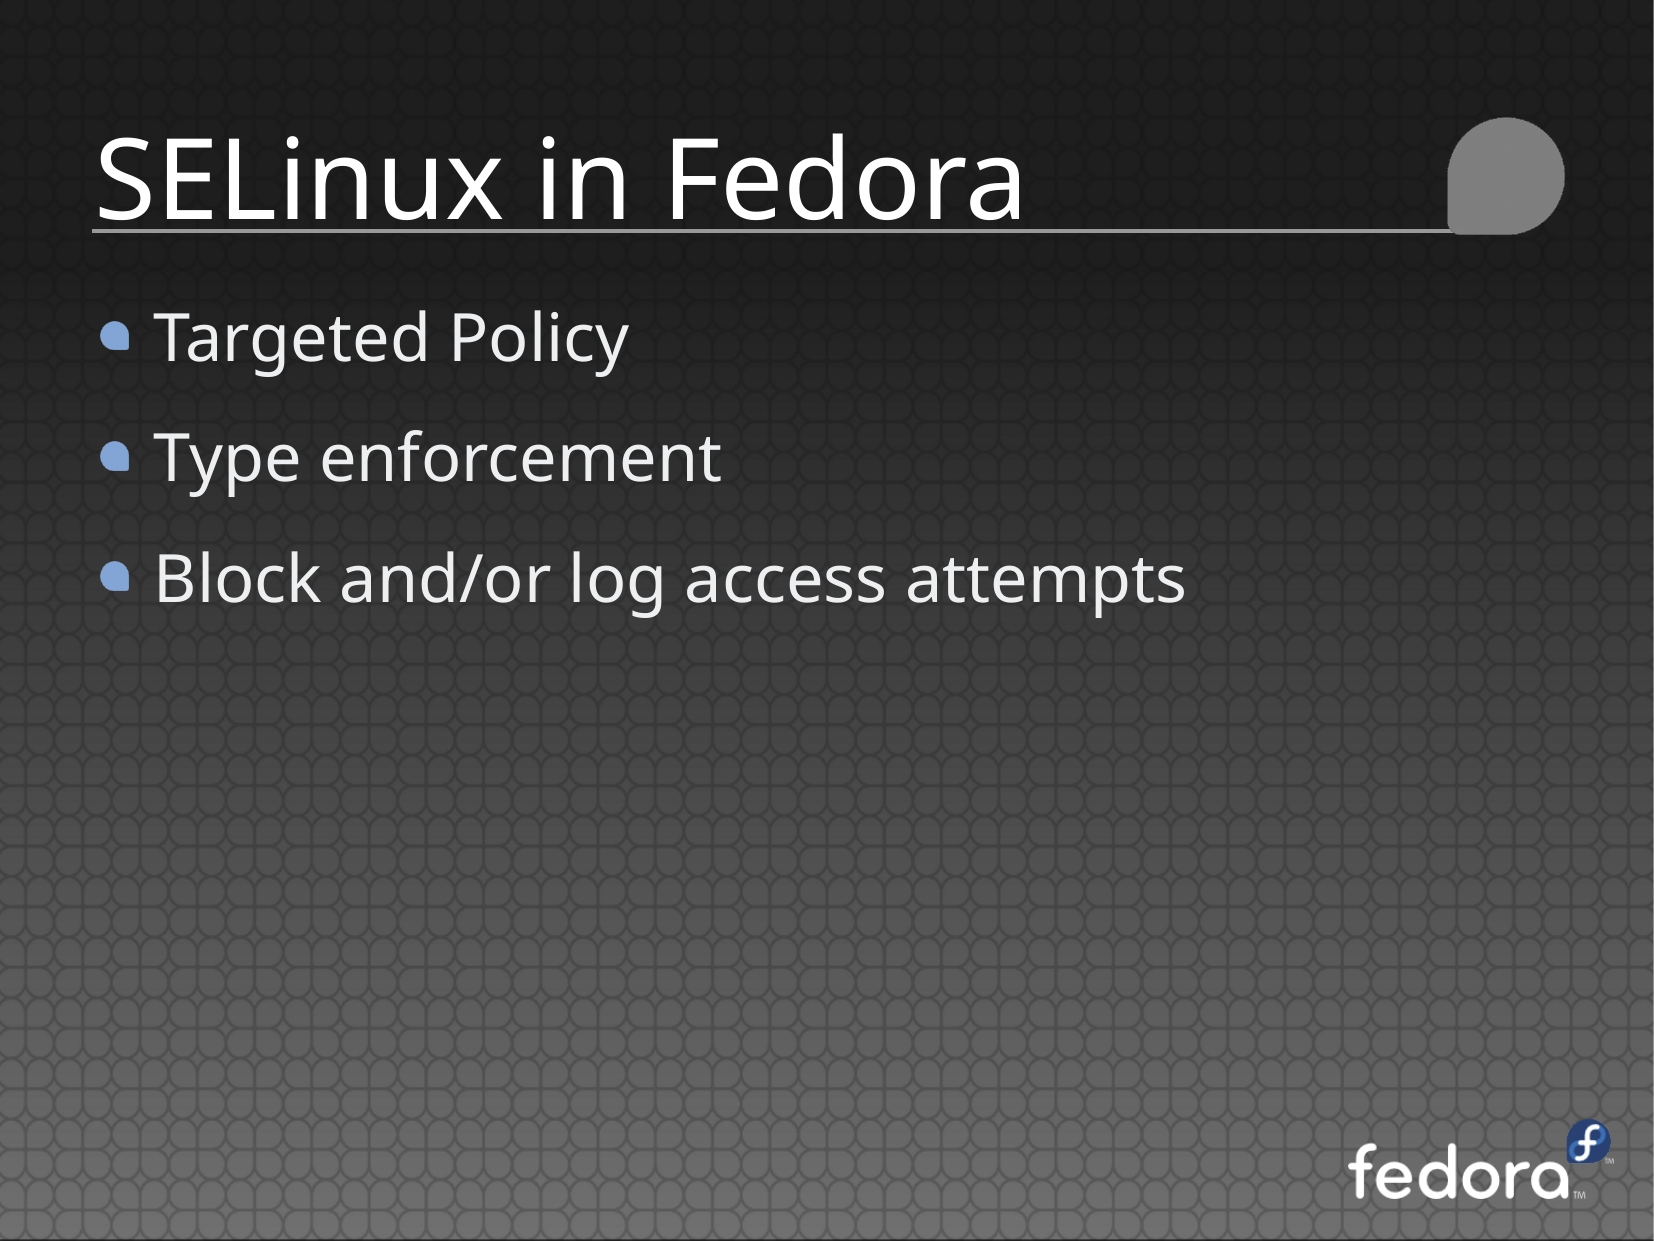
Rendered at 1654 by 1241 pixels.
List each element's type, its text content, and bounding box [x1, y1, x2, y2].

list Targeted Policy Type enforcement Block and/or log access attempts [82, 290, 1571, 1094]
picture [0, 0, 1654, 1241]
title SELinux in Fedora [94, 100, 1426, 251]
